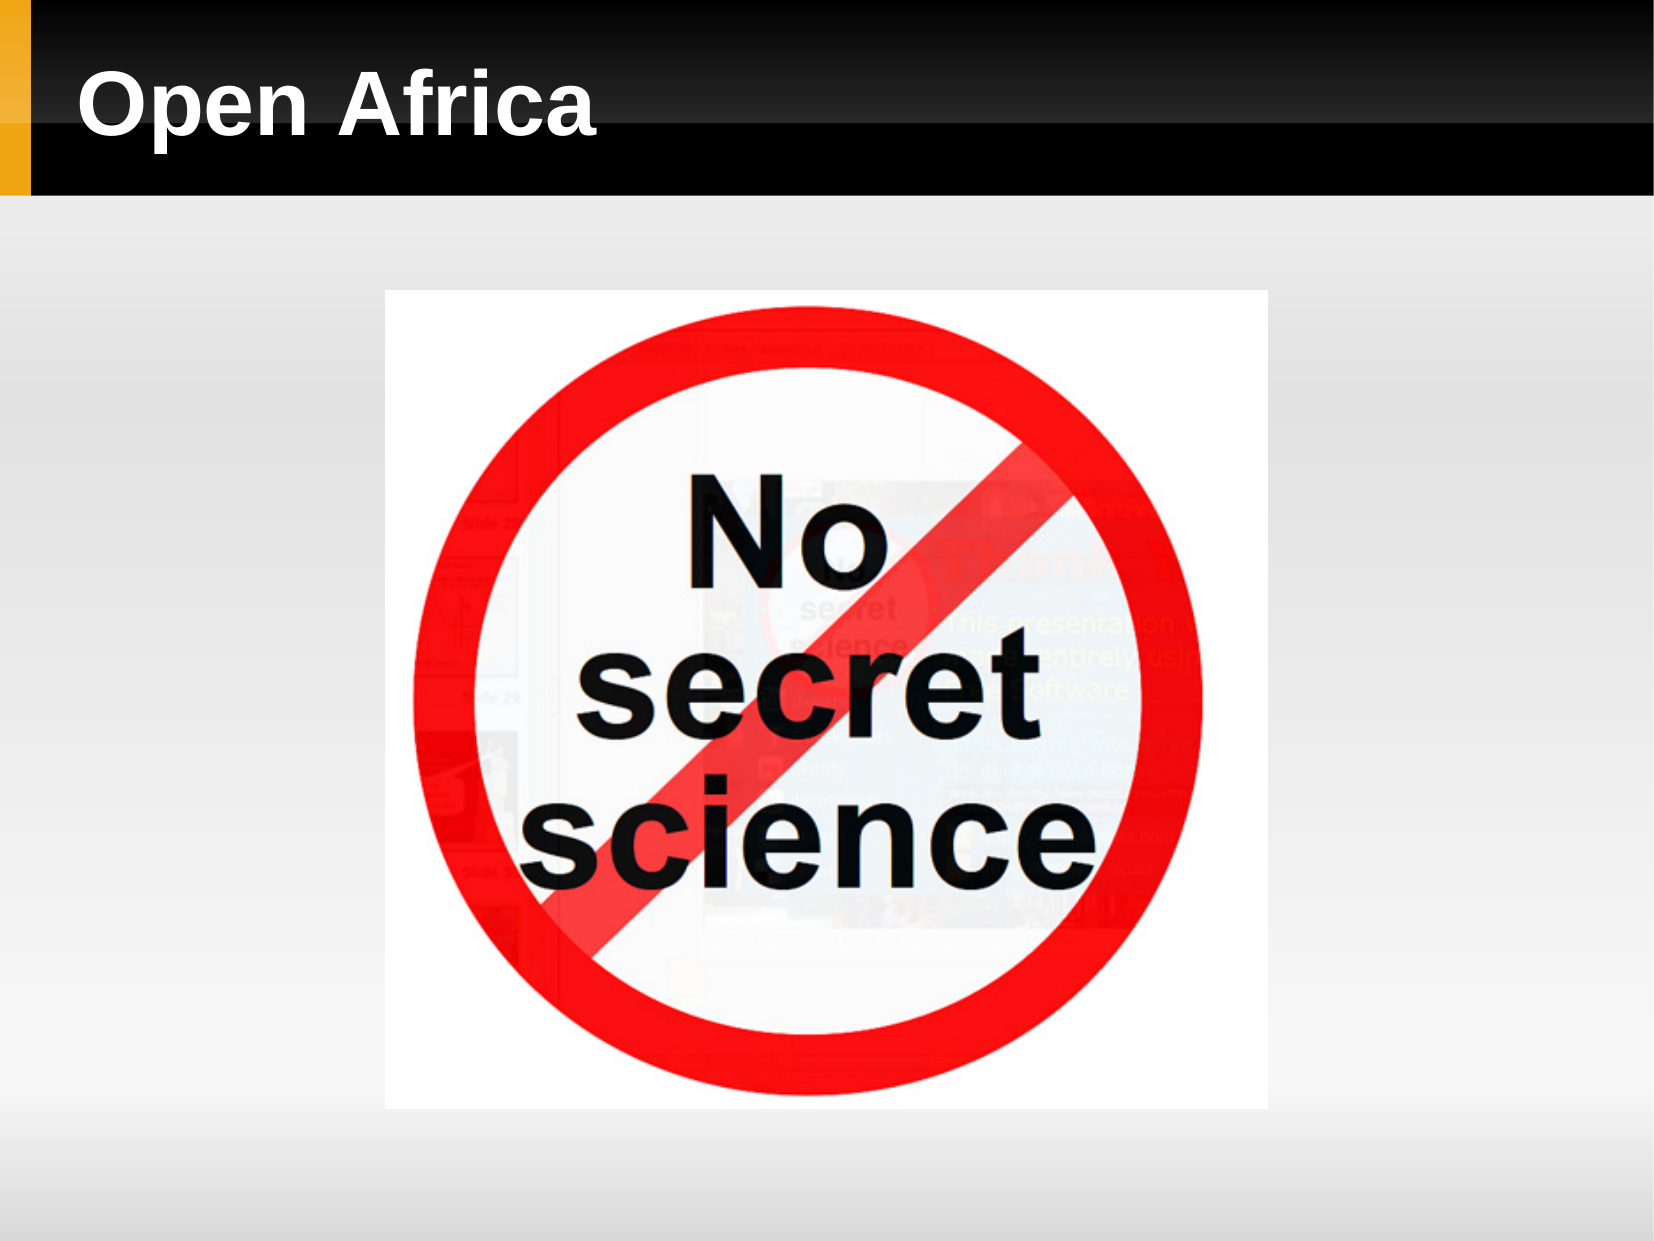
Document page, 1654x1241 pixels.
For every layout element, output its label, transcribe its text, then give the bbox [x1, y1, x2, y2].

title Open Africa [76, 0, 1565, 208]
picture [0, 0, 1654, 1241]
